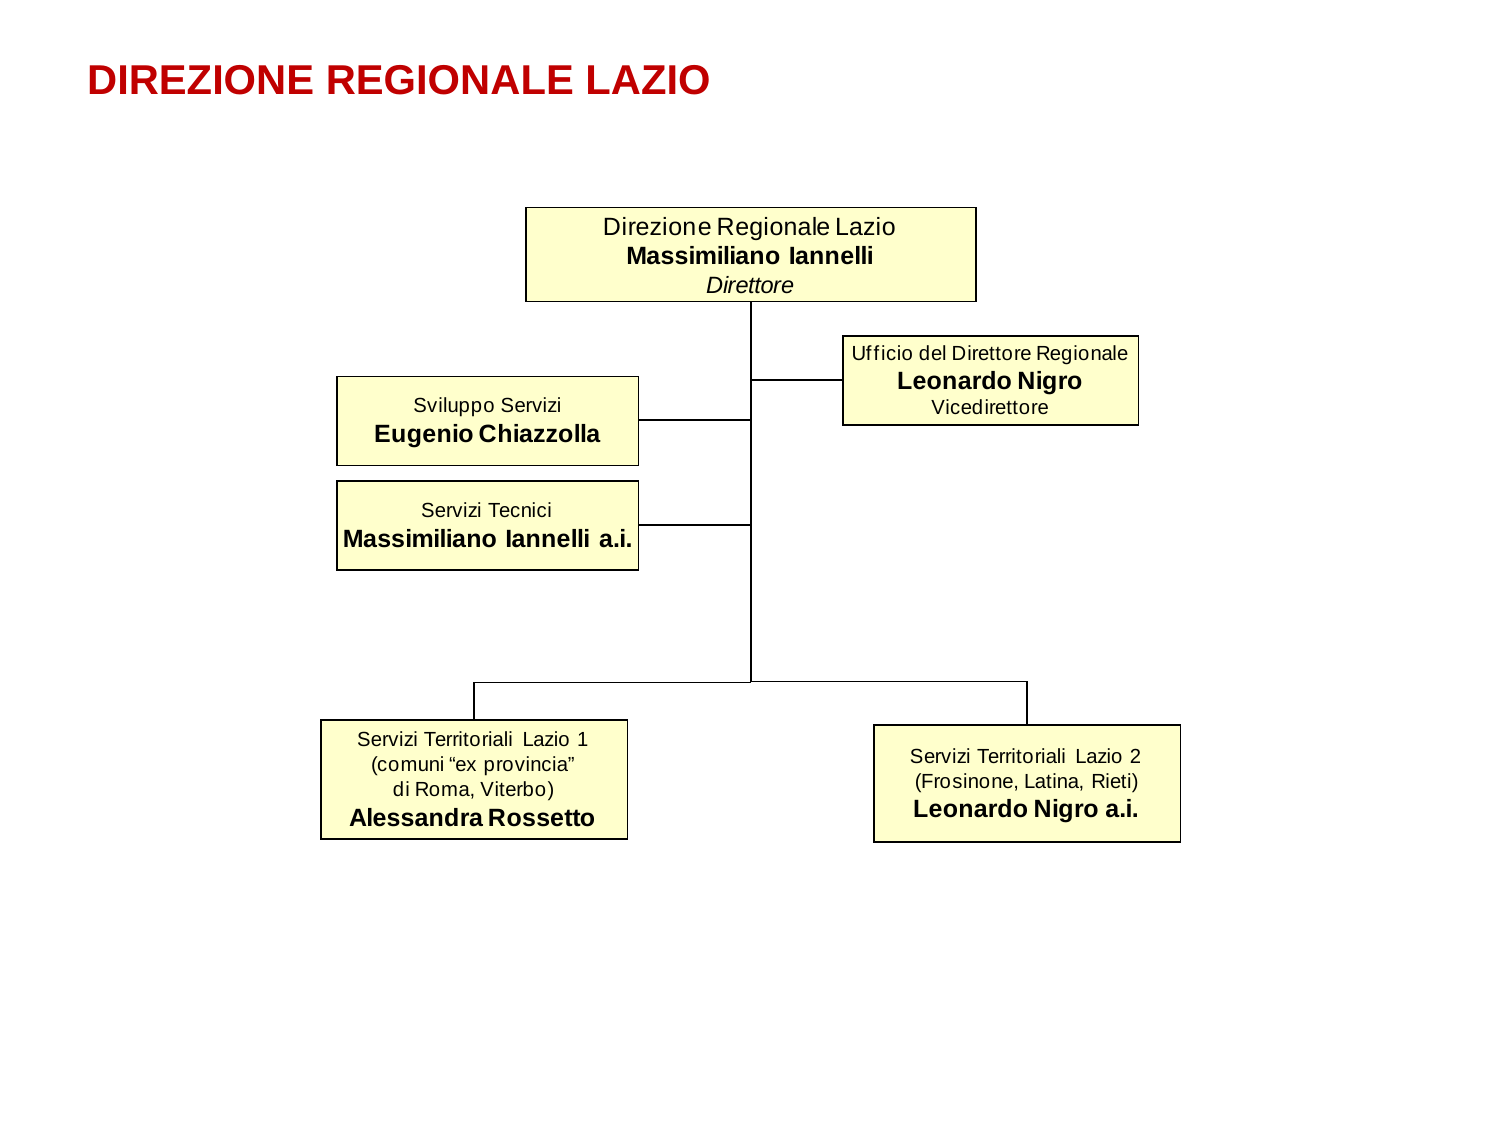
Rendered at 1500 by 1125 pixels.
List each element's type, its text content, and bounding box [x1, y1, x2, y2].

picture [318, 202, 1182, 843]
text_box DIREZIONE REGIONALE LAZIO [72, 45, 1462, 128]
